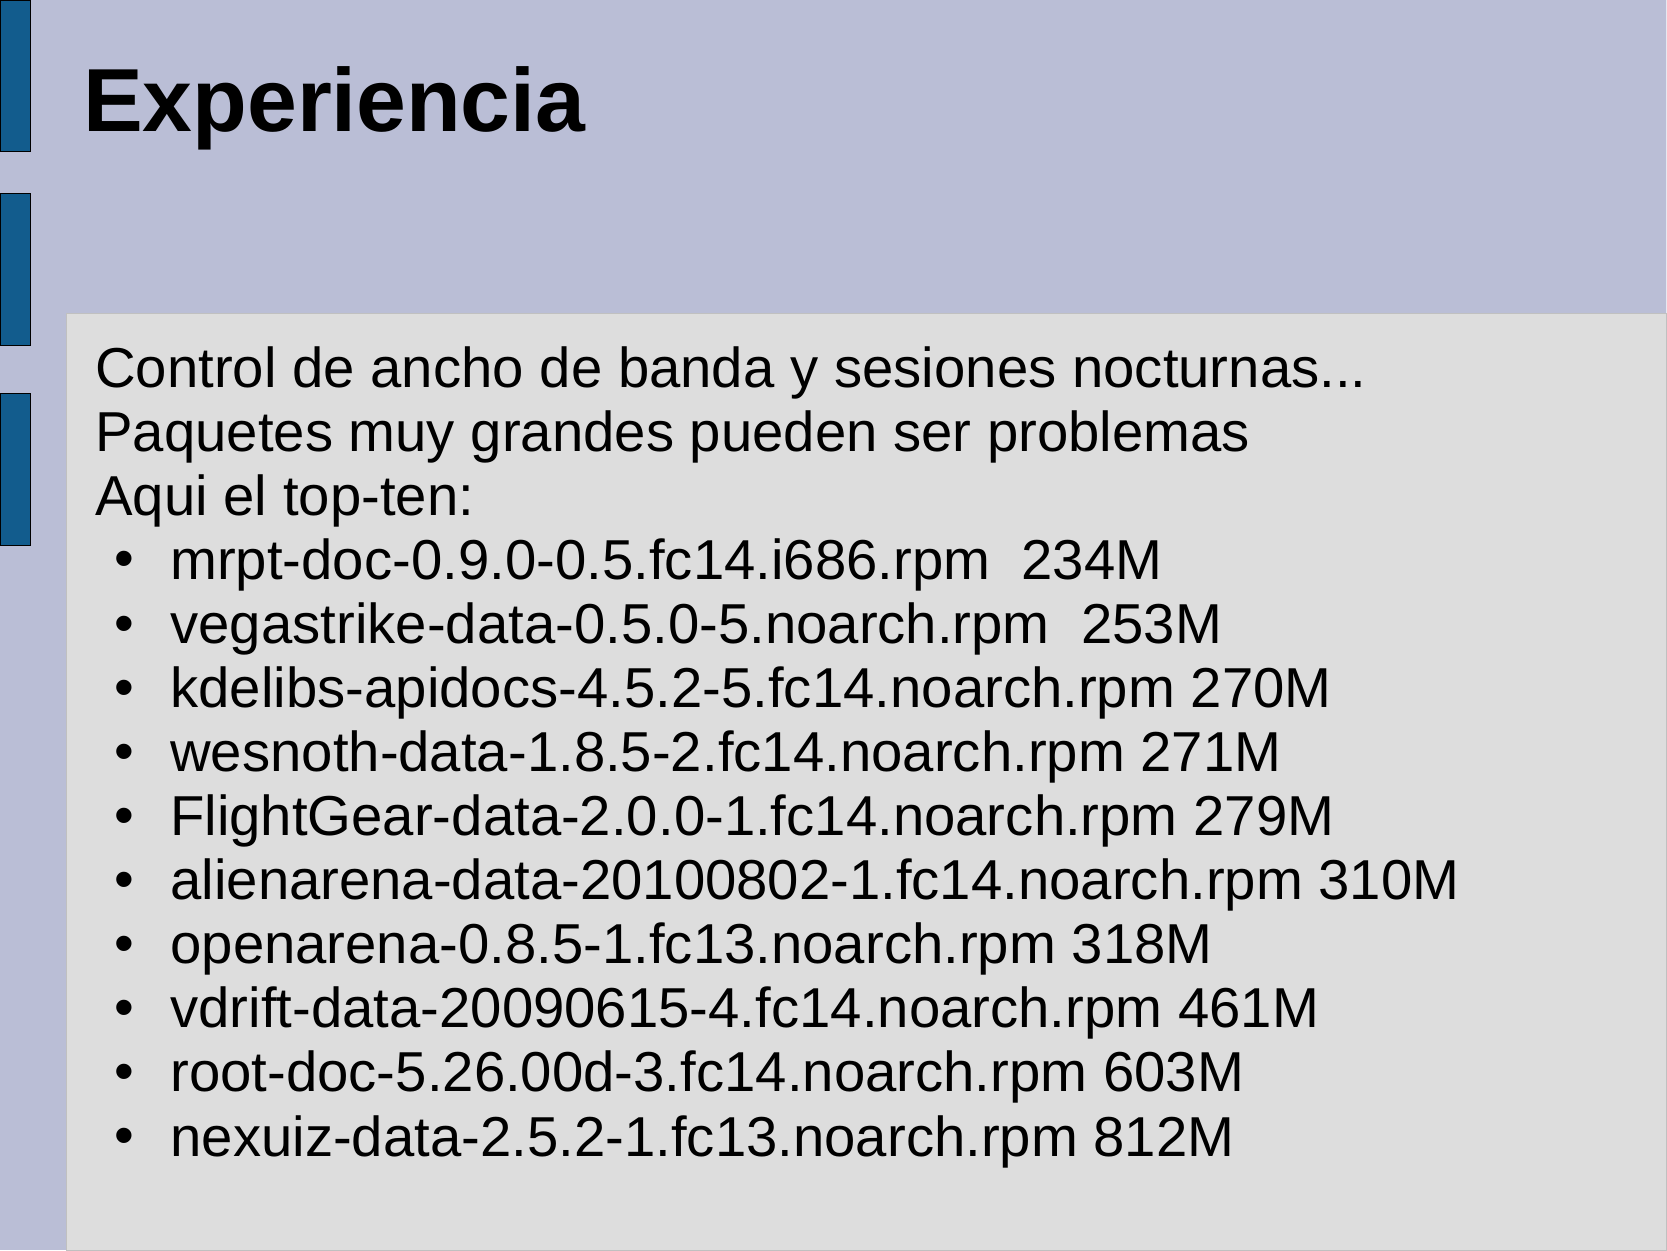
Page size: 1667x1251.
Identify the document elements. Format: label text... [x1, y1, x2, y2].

title Experiencia [40, 50, 1627, 201]
list Control de ancho de banda y sesiones nocturnas... Paquetes muy grandes pueden ser problemas Aqui el top-ten: mrpt-doc-0.9.0-0.5.fc14.i686.rpm 234M vegastrike-data-0.5.0-5.noarch.rpm 253M kdelibs-apidocs-4.5.2-5.fc14.noarch.rpm 270M wesnoth-data-1.8.5-2.fc14.noarch.rpm 271M FlightGear-data-2.0.0-1.fc14.noarch.rpm 279M alienarena-data-20100802-1.fc14.noarch.rpm 310M openarena-0.8.5-1.fc13.noarch.rpm 318M vdrift-data-20090615-4.fc14.noarch.rpm 461M root-doc-5.26.00d-3.fc14.noarch.rpm 603M nexuiz-data-2.5.2-1.fc13.noarch.rpm 812M [95, 335, 1667, 1251]
